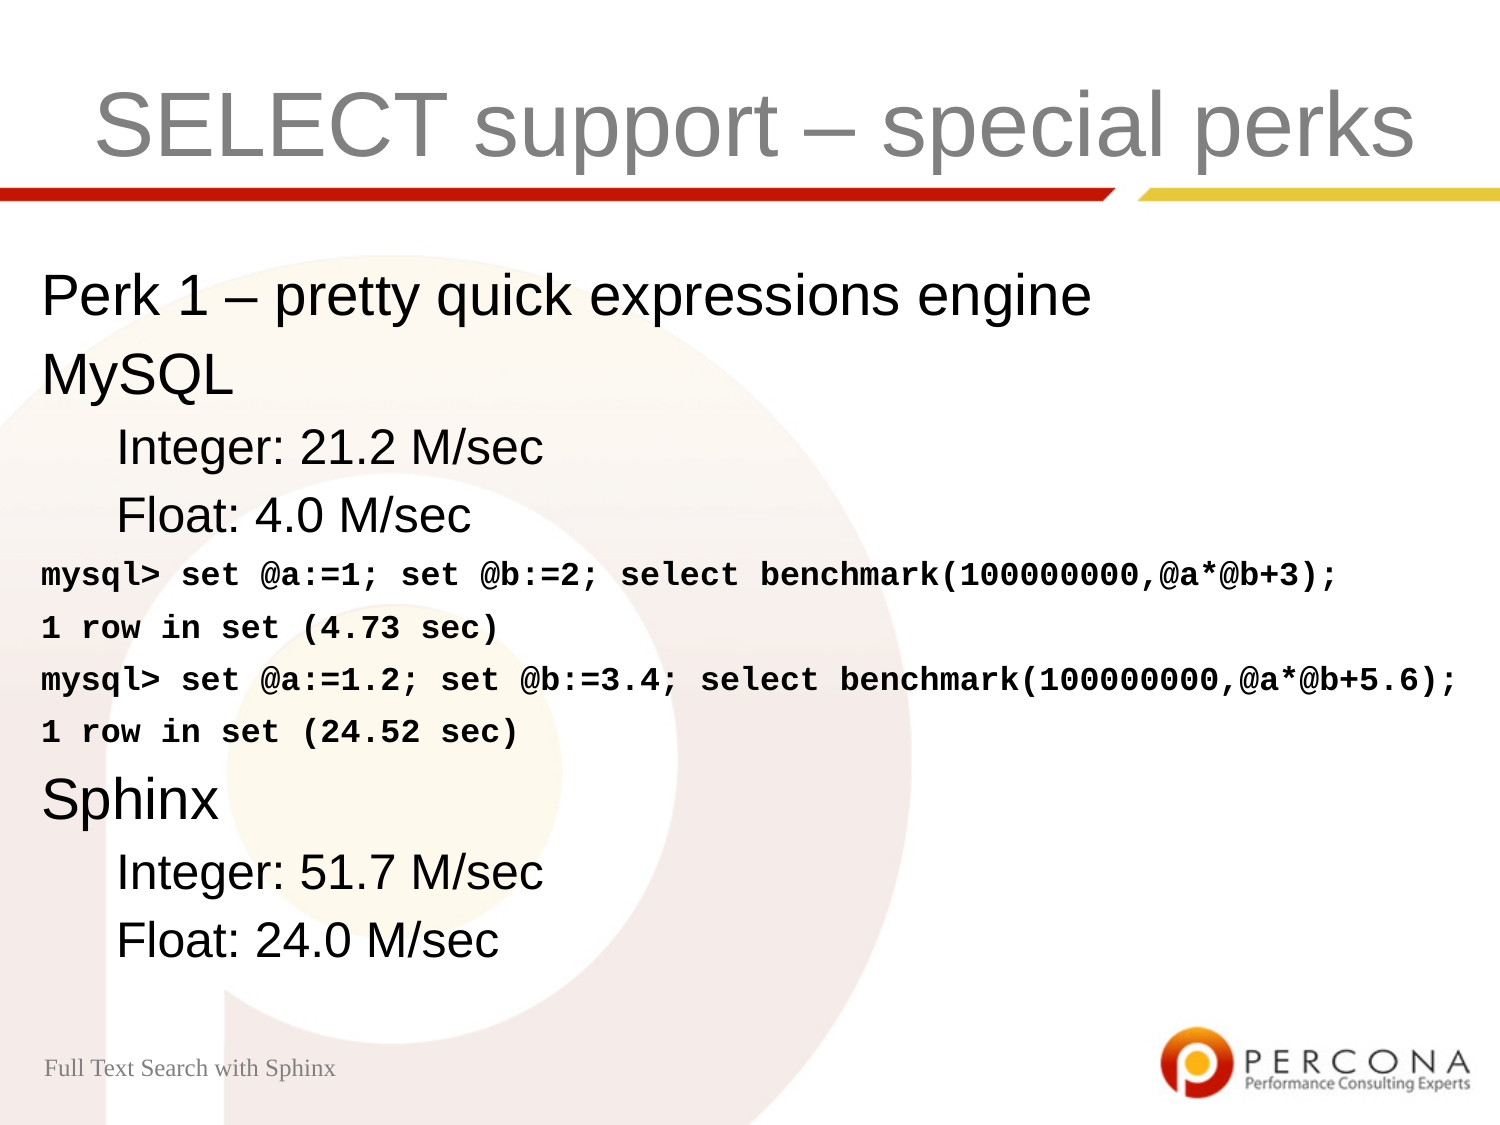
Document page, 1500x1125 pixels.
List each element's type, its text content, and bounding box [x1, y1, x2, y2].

title SELECT support – special perks [41, 62, 1471, 187]
picture [0, 0, 1500, 1125]
list Perk 1 – pretty quick expressions engine MySQL Integer: 21.2 M/sec Float: 4.0 M/sec mysql> set @a:=1; set @b:=2; select benchmark(100000000,@a*@b+3); 1 row in set (4.73 sec) mysql> set @a:=1.2; set @b:=3.4; select benchmark(100000000,@a*@b+5.6); 1 row in set (24.52 sec) Sphinx Integer: 51.7 M/sec Float: 24.0 M/sec [41, 262, 1471, 991]
